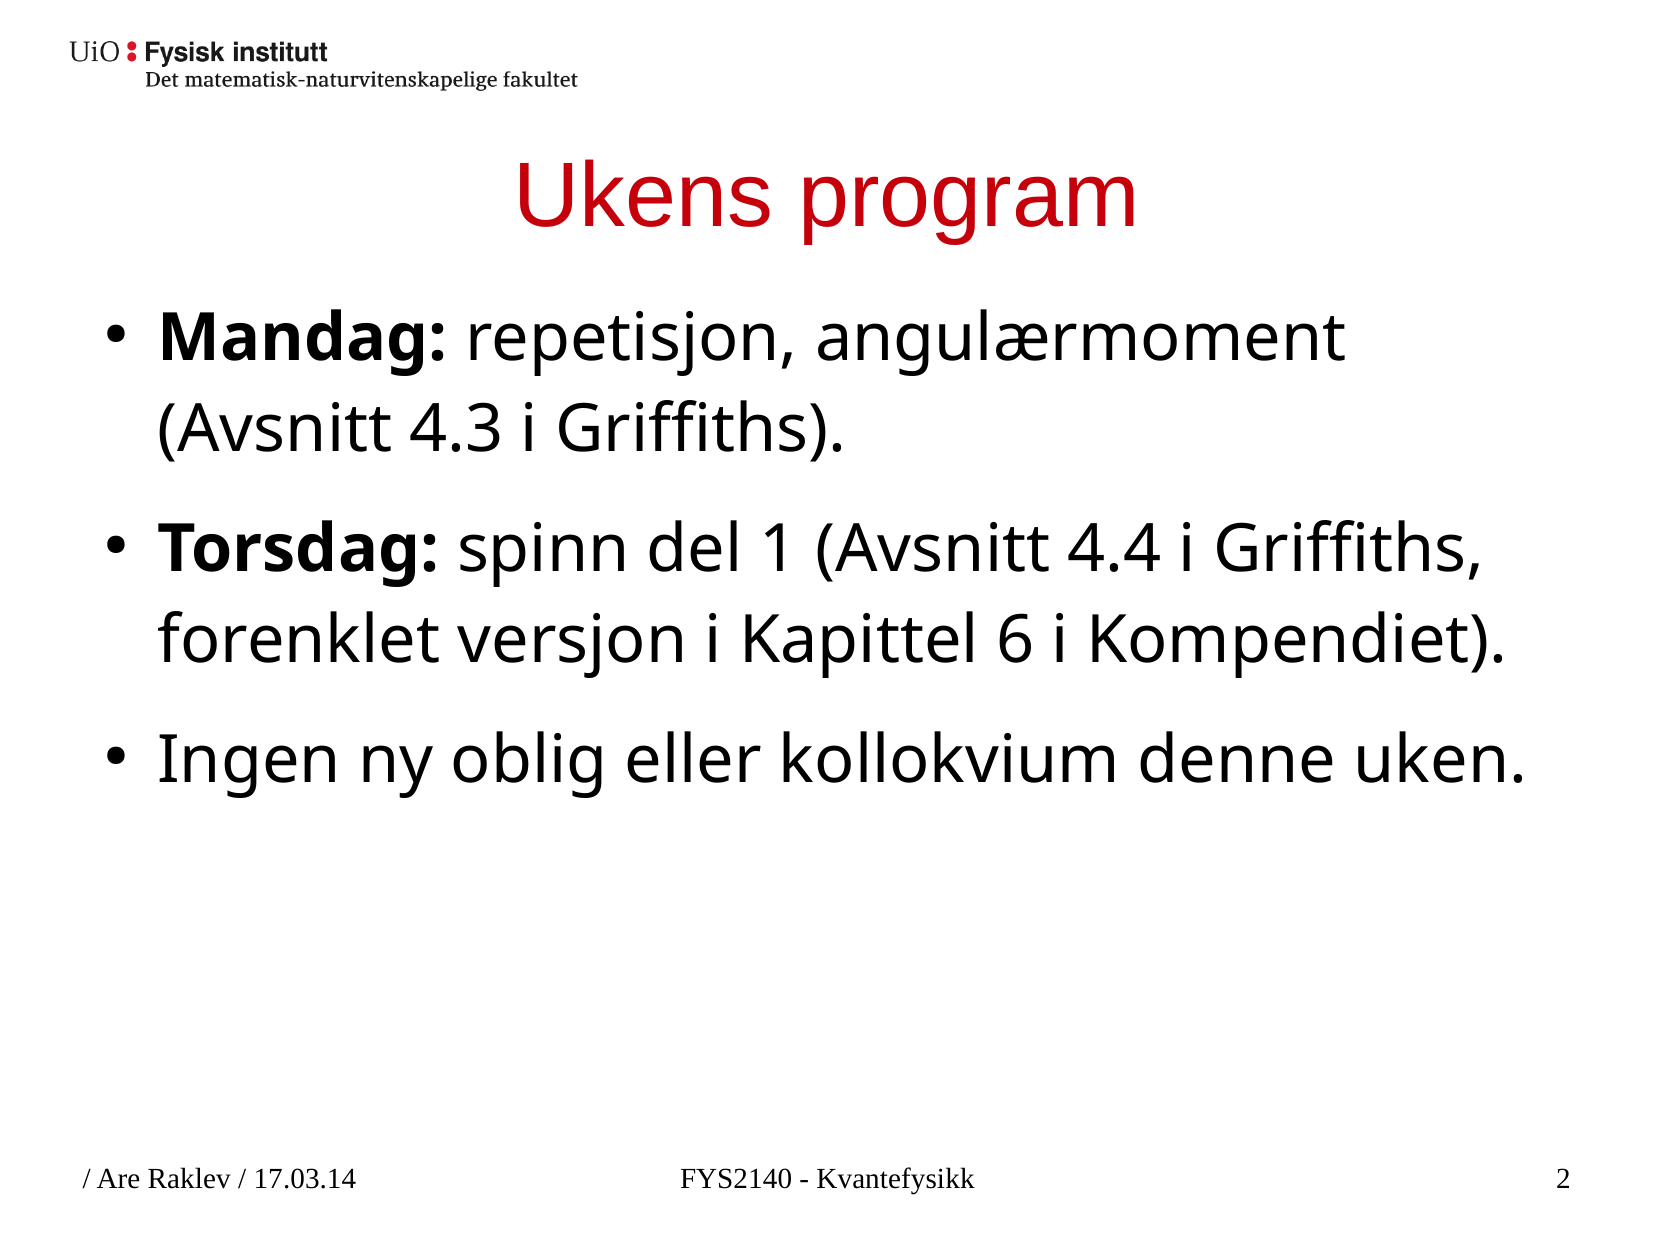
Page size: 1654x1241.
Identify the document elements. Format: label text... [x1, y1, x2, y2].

title Ukens program [82, 90, 1571, 298]
picture [68, 37, 581, 93]
list Mandag: repetisjon, angulærmoment (Avsnitt 4.3 i Griffiths). Torsdag: spinn del 1 (Avsnitt 4.4 i Griffiths, forenklet versjon i Kapittel 6 i Kompendiet). Ingen ny oblig eller kollokvium denne uken. [86, 289, 1538, 1201]
